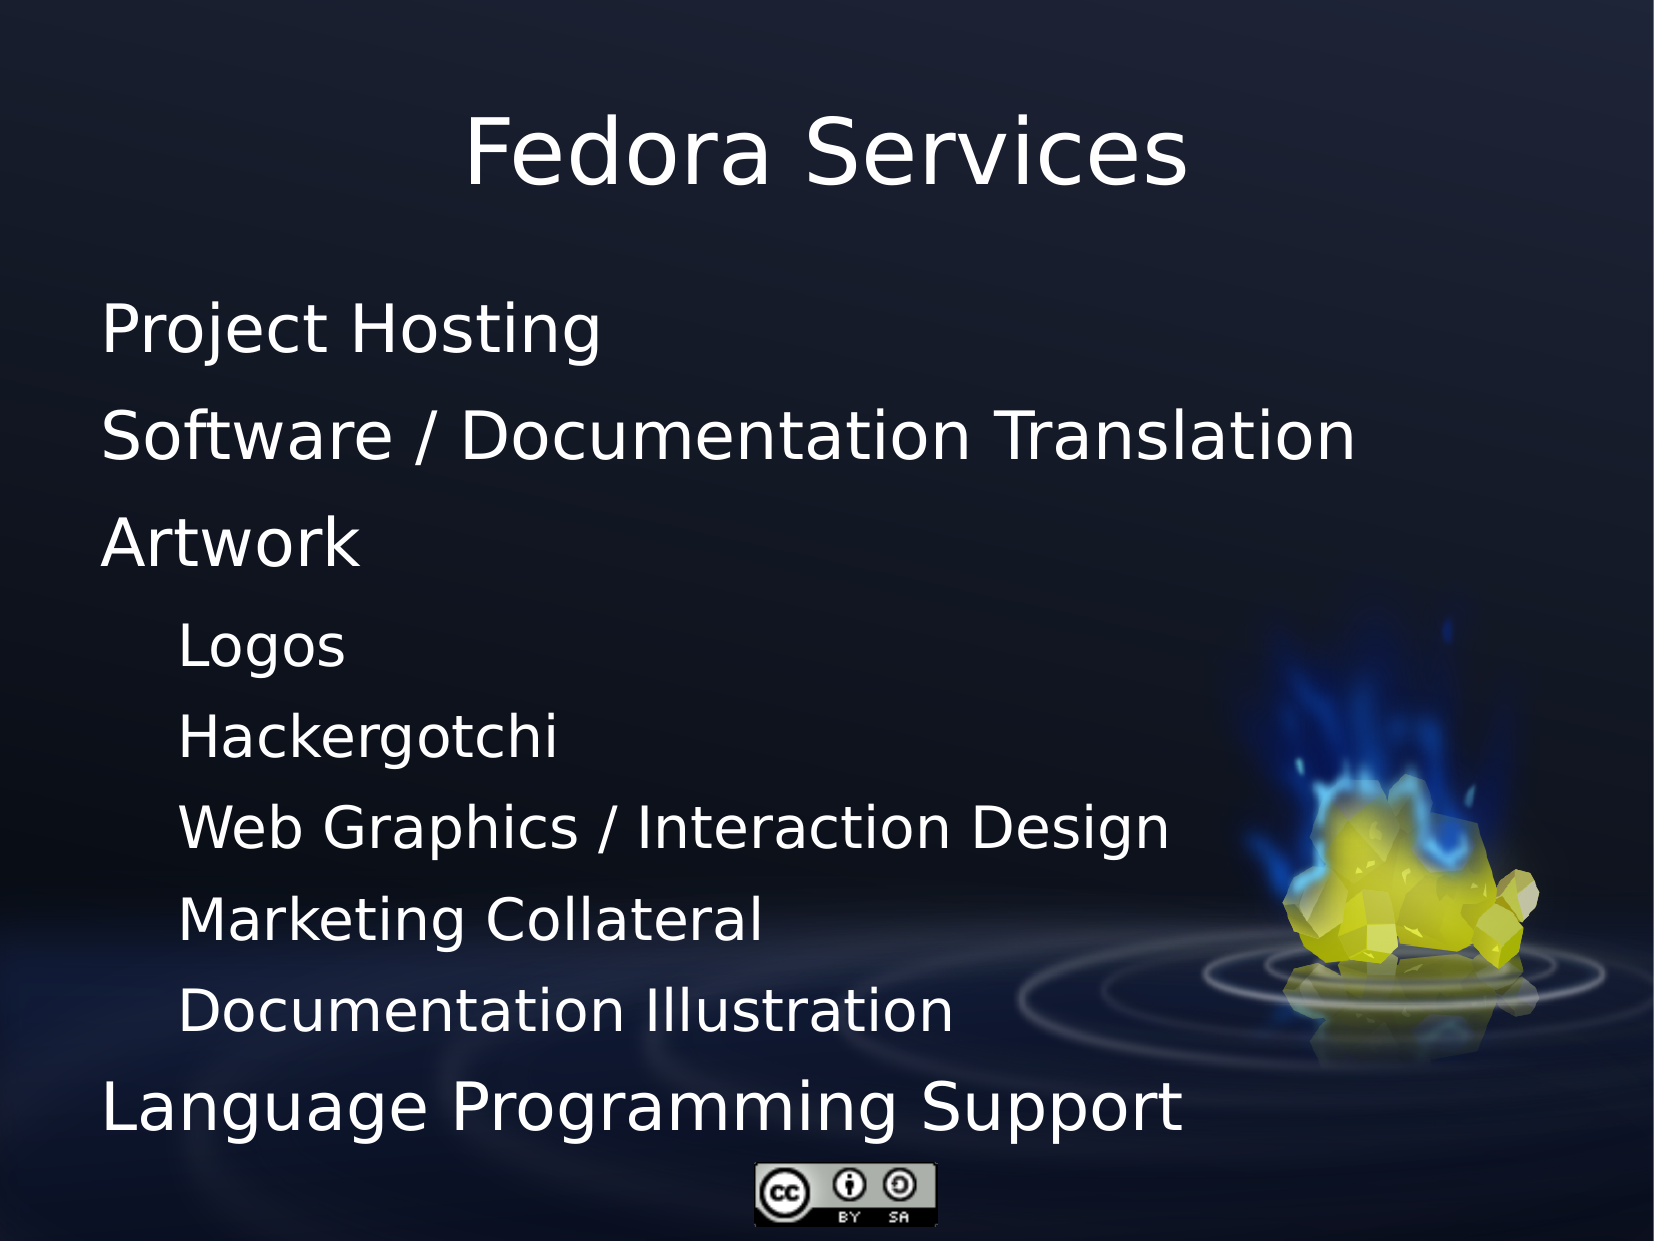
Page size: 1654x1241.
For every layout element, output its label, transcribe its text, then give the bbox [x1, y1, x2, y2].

picture [0, 0, 1654, 1241]
title Fedora Services [82, 56, 1571, 250]
list Project Hosting Software / Documentation Translation Artwork Logos Hackergotchi Web Graphics / Interaction Design Marketing Collateral Documentation Illustration Language Programming Support [82, 290, 1571, 1147]
